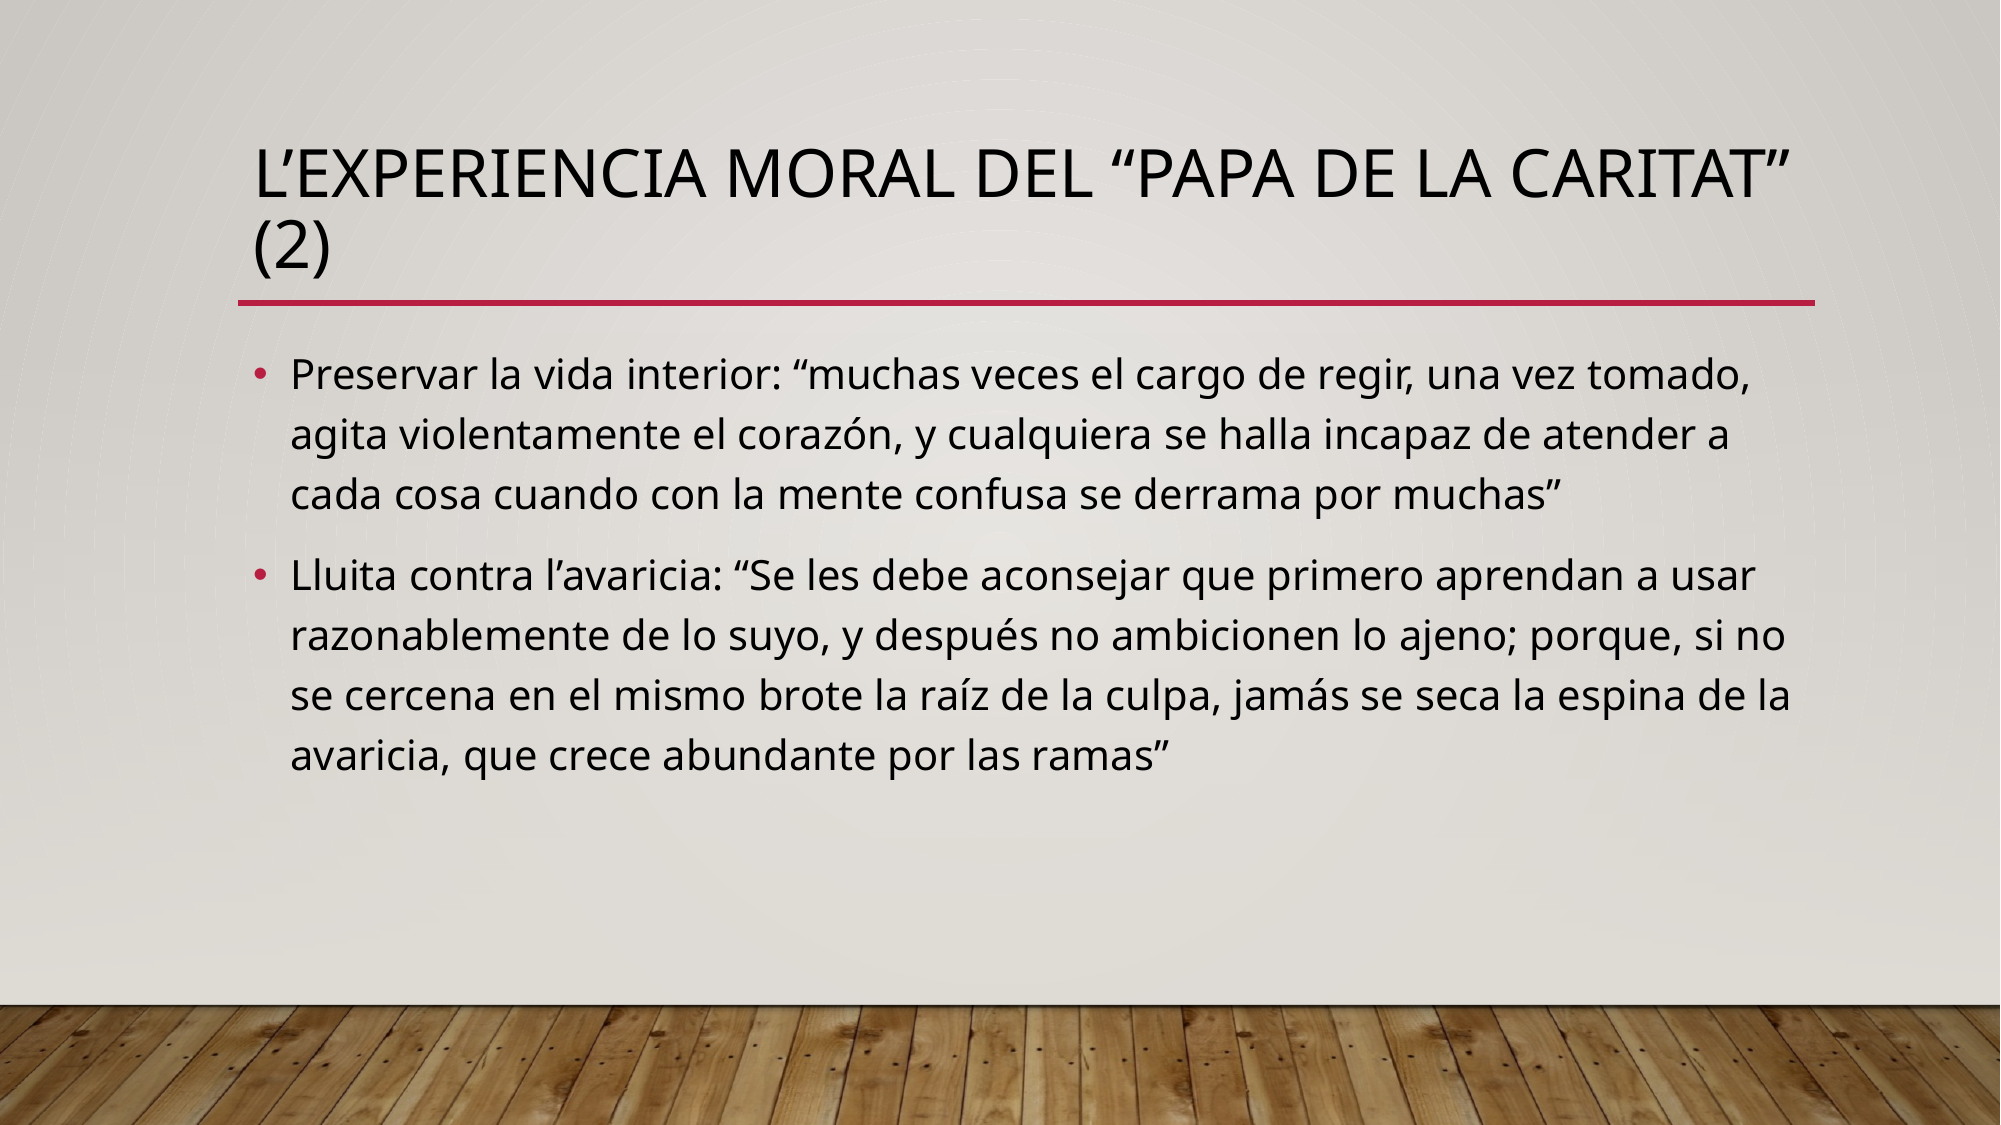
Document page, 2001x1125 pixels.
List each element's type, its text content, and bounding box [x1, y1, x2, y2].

list Preservar la vida interior: “muchas veces el cargo de regir, una vez tomado, agita violentamente el corazón, y cualquiera se halla incapaz de atender a cada cosa cuando con la mente confusa se derrama por muchas” Lluita contra l’avaricia: “Se les debe aconsejar que primero aprendan a usar razonablemente de lo suyo, y después no ambicionen lo ajeno; porque, si no se cercena en el mismo brote la raíz de la culpa, jamás se seca la espina de la avaricia, que crece abundante por las ramas” [238, 330, 1814, 897]
picture [0, 1005, 2000, 1125]
title L’experiencia moral del “papa de la caritat” (2) [238, 131, 1814, 305]
